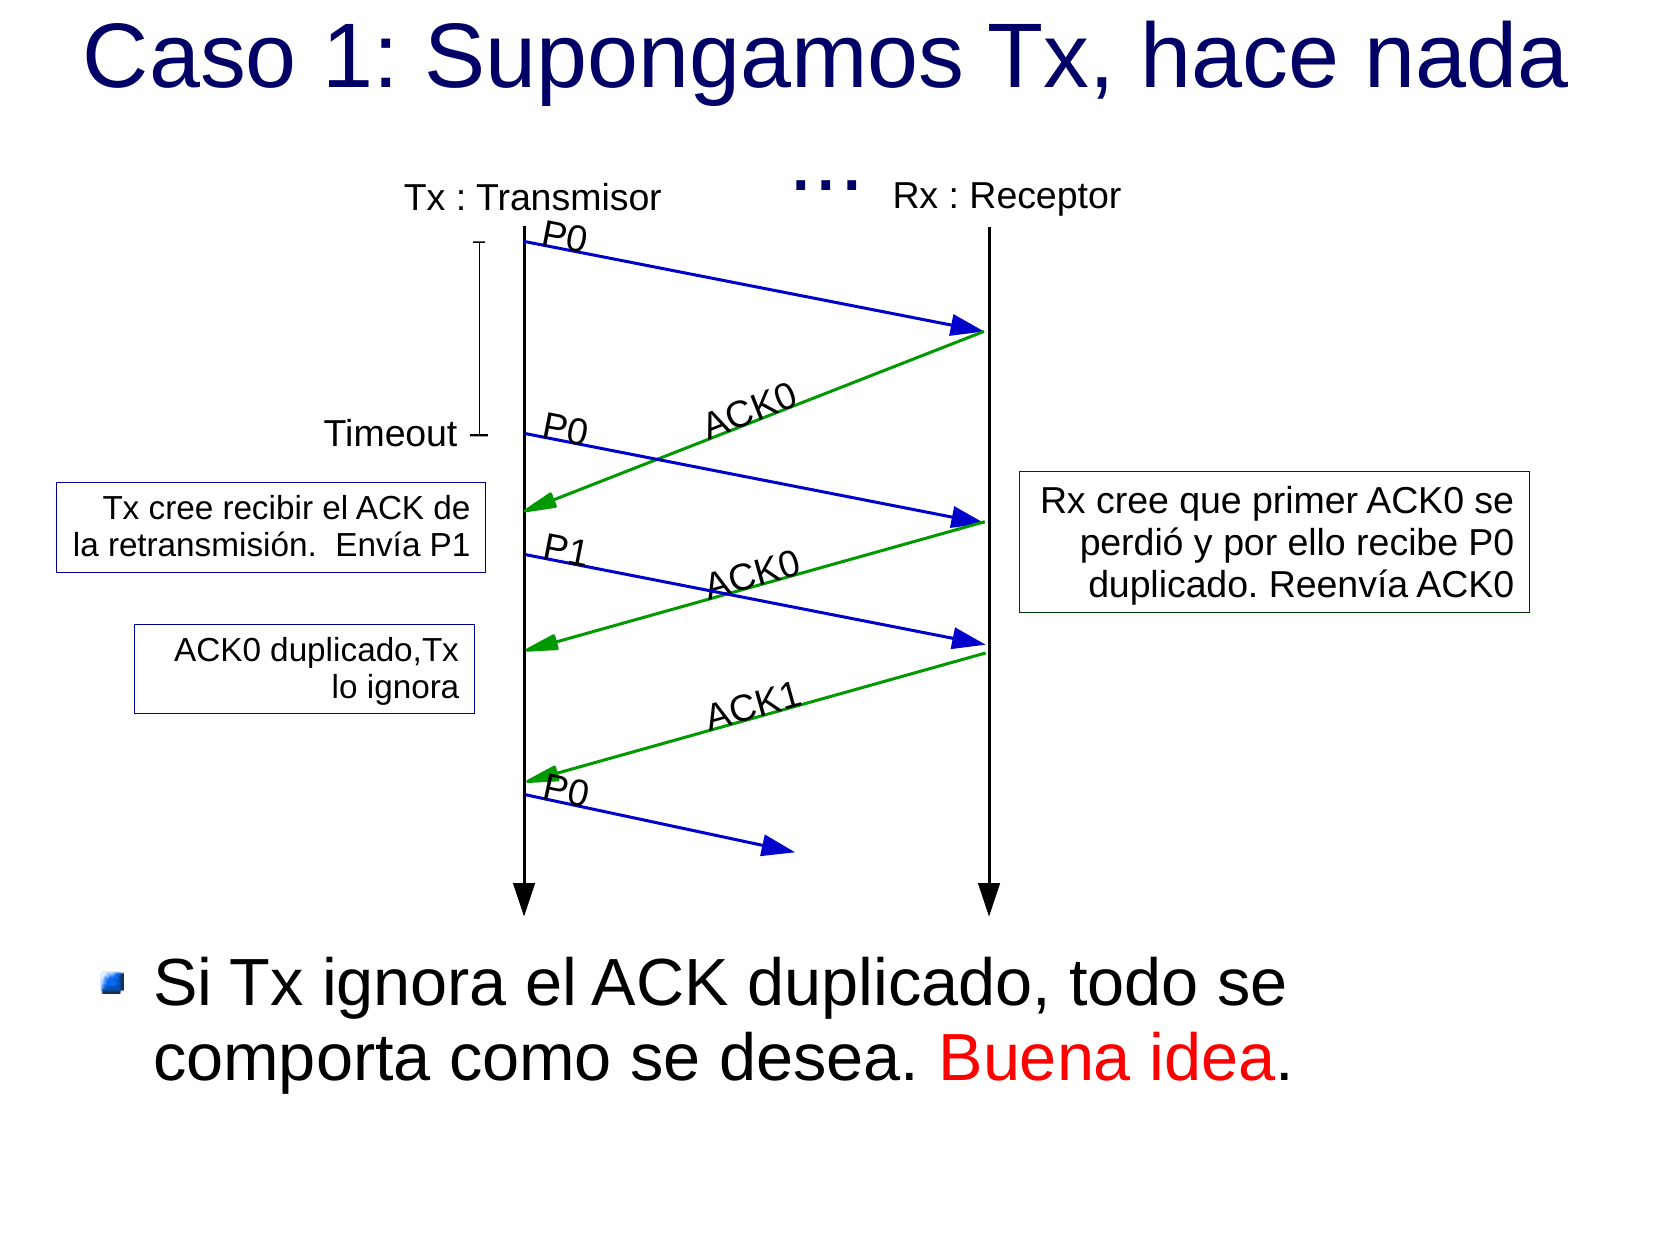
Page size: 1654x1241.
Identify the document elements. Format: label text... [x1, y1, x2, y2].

text_box Rx : Receptor [877, 166, 1178, 224]
text_box Tx : Transmisor [389, 169, 690, 226]
text_box ACK0 duplicado,Tx lo ignora [134, 624, 475, 714]
text_box Timeout [308, 405, 474, 463]
list Si Tx ignora el ACK duplicado, todo se comporta como se desea. Buena idea. [82, 945, 1571, 1205]
text_box Tx cree recibir el ACK de la retransmisión. Envía P1 [56, 482, 486, 573]
title Caso 1: Supongamos Tx, hace nada ... [82, 4, 1571, 210]
text_box Rx cree que primer ACK0 se perdió y por ello recibe P0 duplicado. Reenvía ACK0 [1019, 471, 1530, 613]
